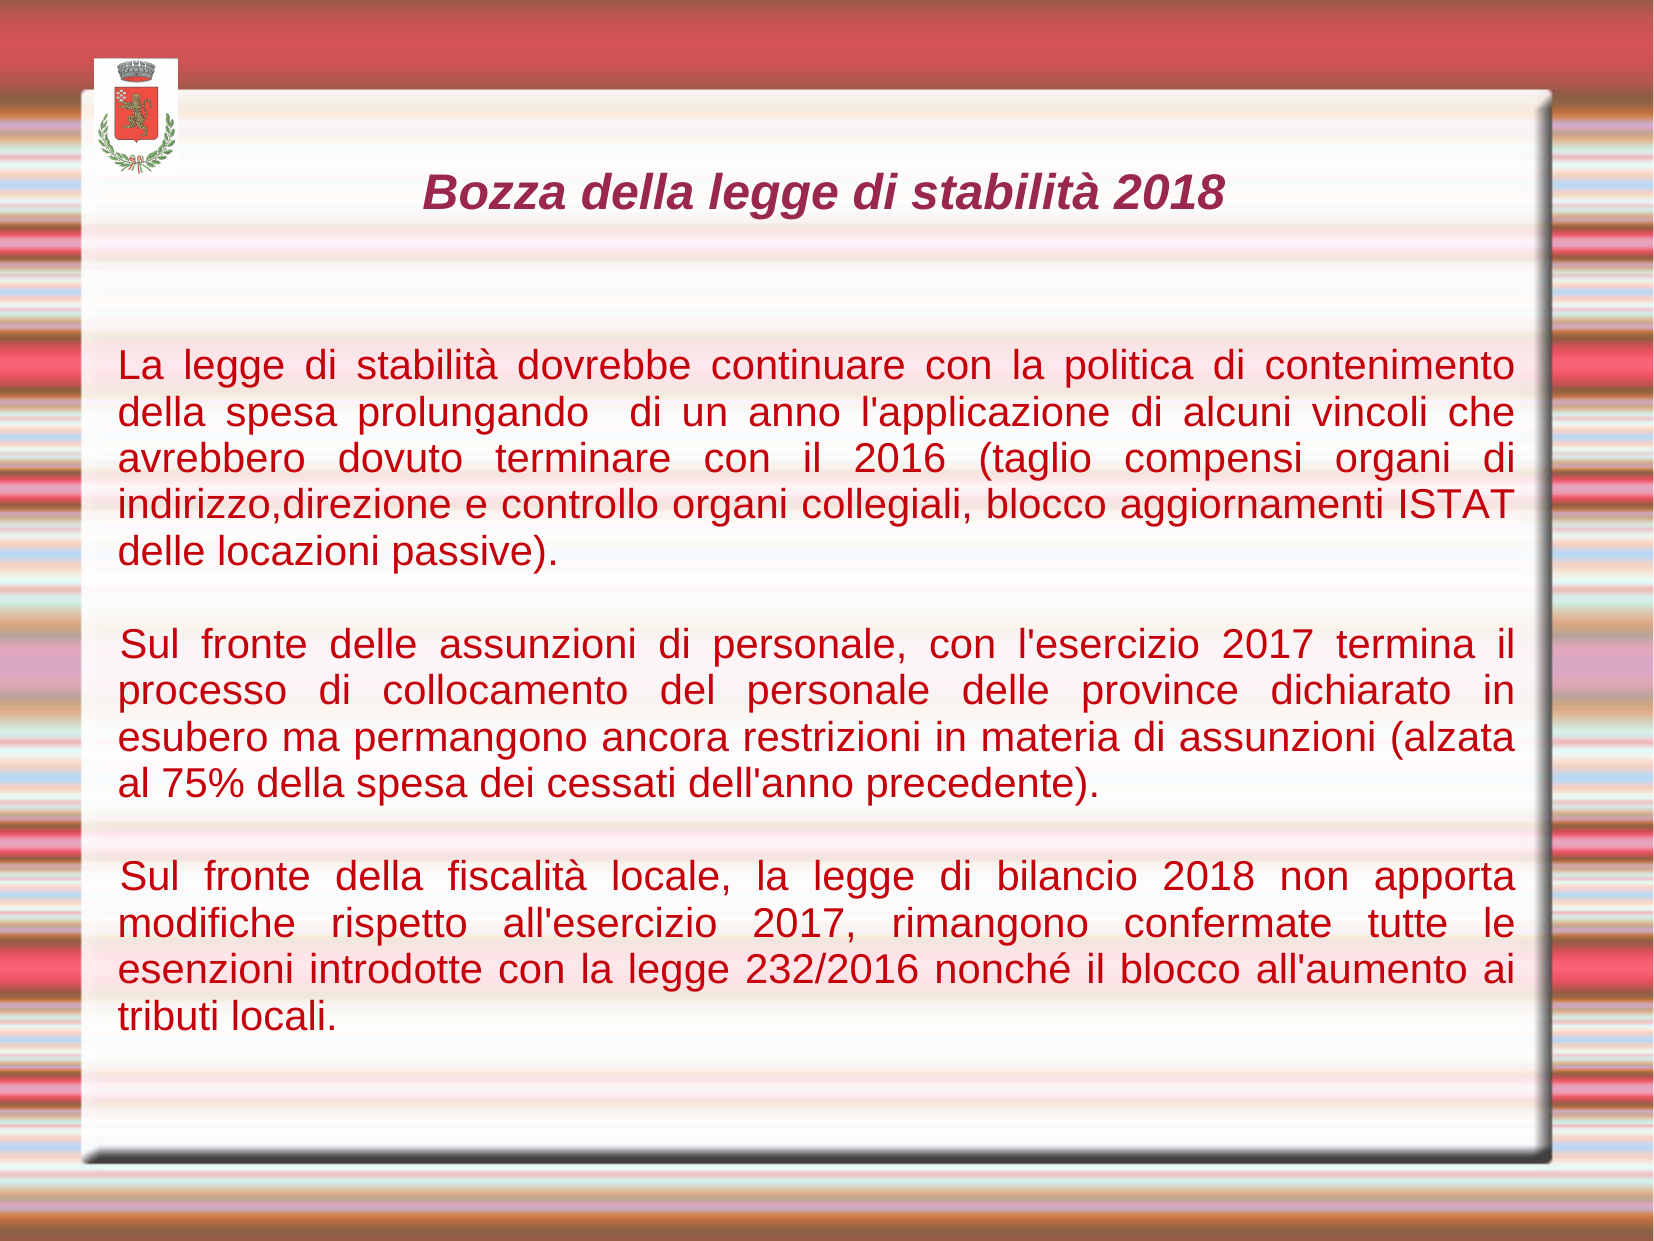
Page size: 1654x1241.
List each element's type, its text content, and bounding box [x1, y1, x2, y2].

picture [0, 0, 1654, 1241]
title Bozza della legge di stabilità 2018 [118, 88, 1531, 296]
list La legge di stabilità dovrebbe continuare con la politica di contenimento della spesa prolungando di un anno l'applicazione di alcuni vincoli che avrebbero dovuto terminare con il 2016 (taglio compensi organi di indirizzo,direzione e controllo organi collegiali, blocco aggiornamenti ISTAT delle locazioni passive). Sul fronte delle assunzioni di personale, con l'esercizio 2017 termina il processo di collocamento del personale delle province dichiarato in esubero ma permangono ancora restrizioni in materia di assunzioni (alzata al 75% della spesa dei cessati dell'anno precedente). Sul fronte della fiscalità locale, la legge di bilancio 2018 non apporta modifiche rispetto all'esercizio 2017, rimangono confermate tutte le esenzioni introdotte con la legge 232/2016 nonché il blocco all'aumento ai tributi locali. [88, 295, 1517, 1114]
